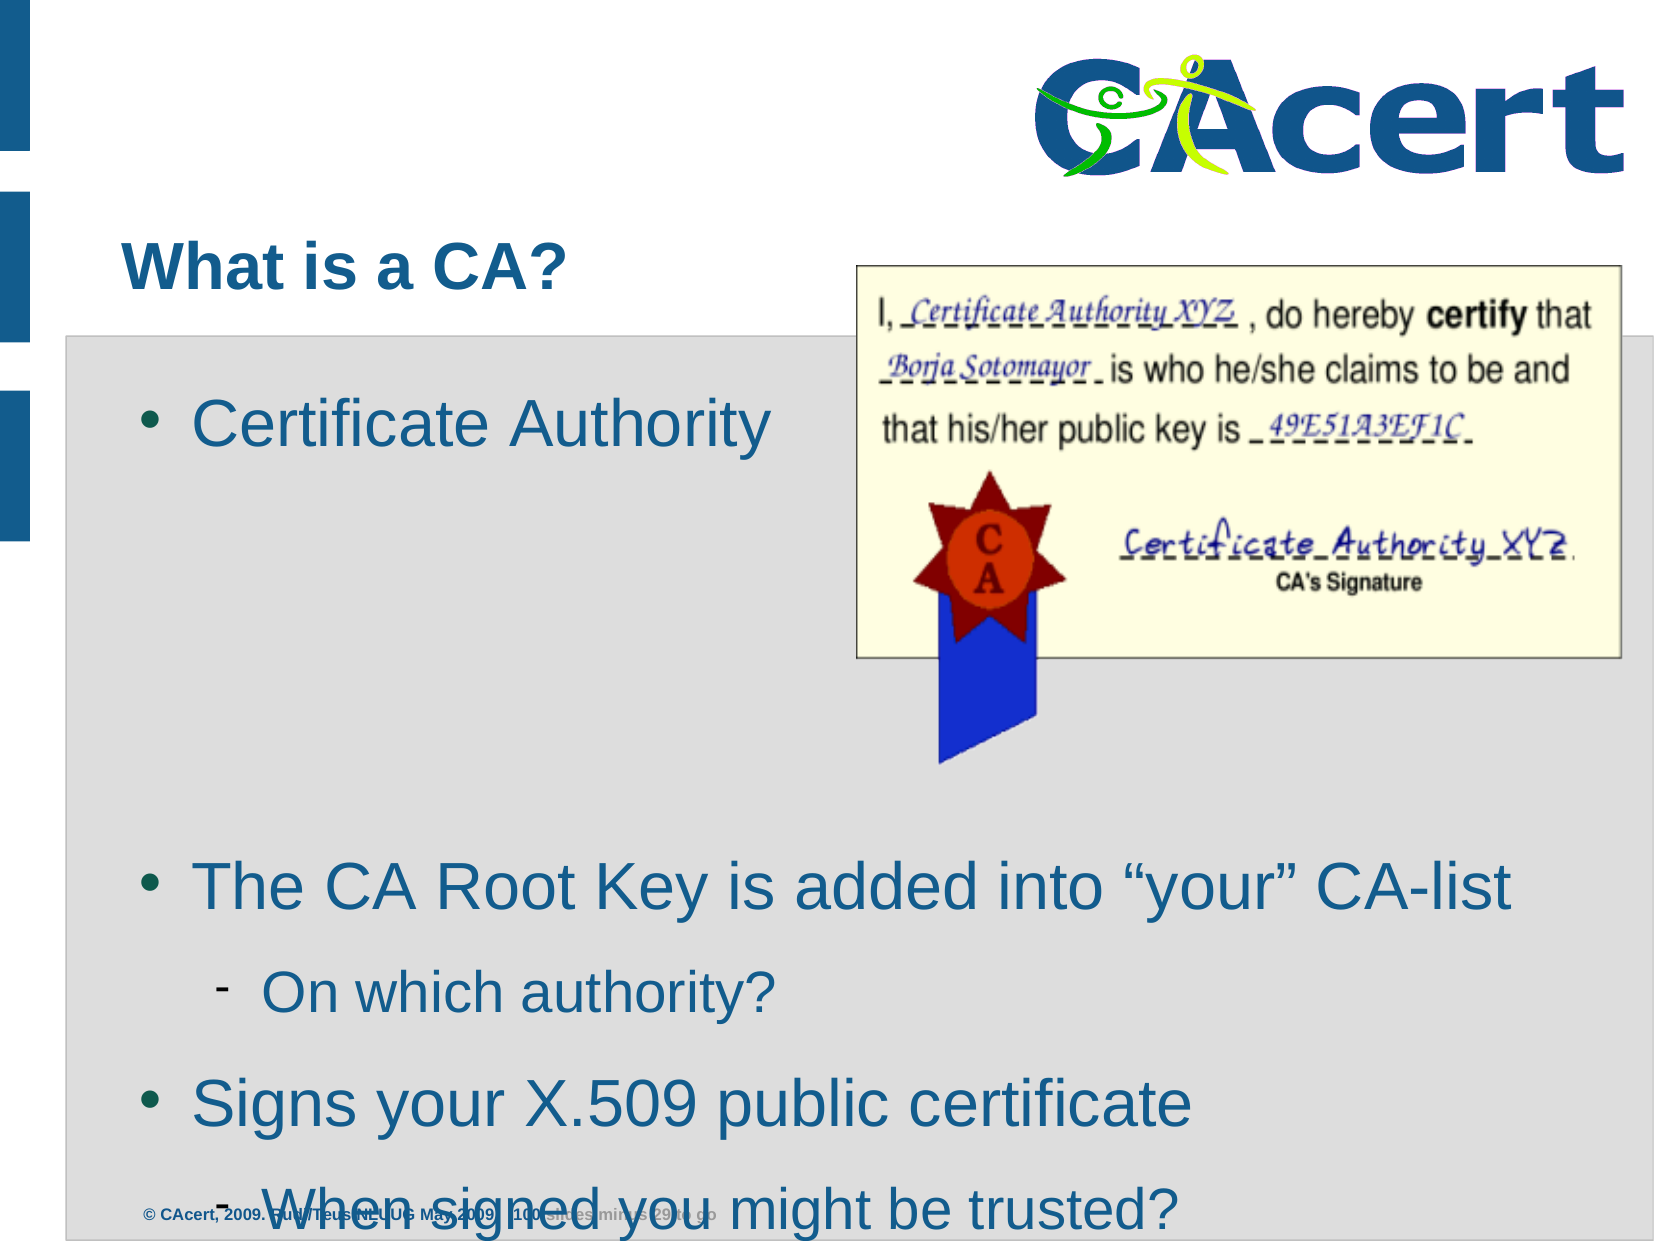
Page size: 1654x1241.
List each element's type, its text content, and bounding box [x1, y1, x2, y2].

list Certificate Authority The CA Root Key is added into “your” CA-list On which authority? Signs your X.509 public certificate When signed you might be trusted? [121, 344, 1594, 1238]
title What is a CA? [121, 177, 1533, 315]
picture [856, 265, 1625, 768]
picture [1033, 53, 1625, 178]
